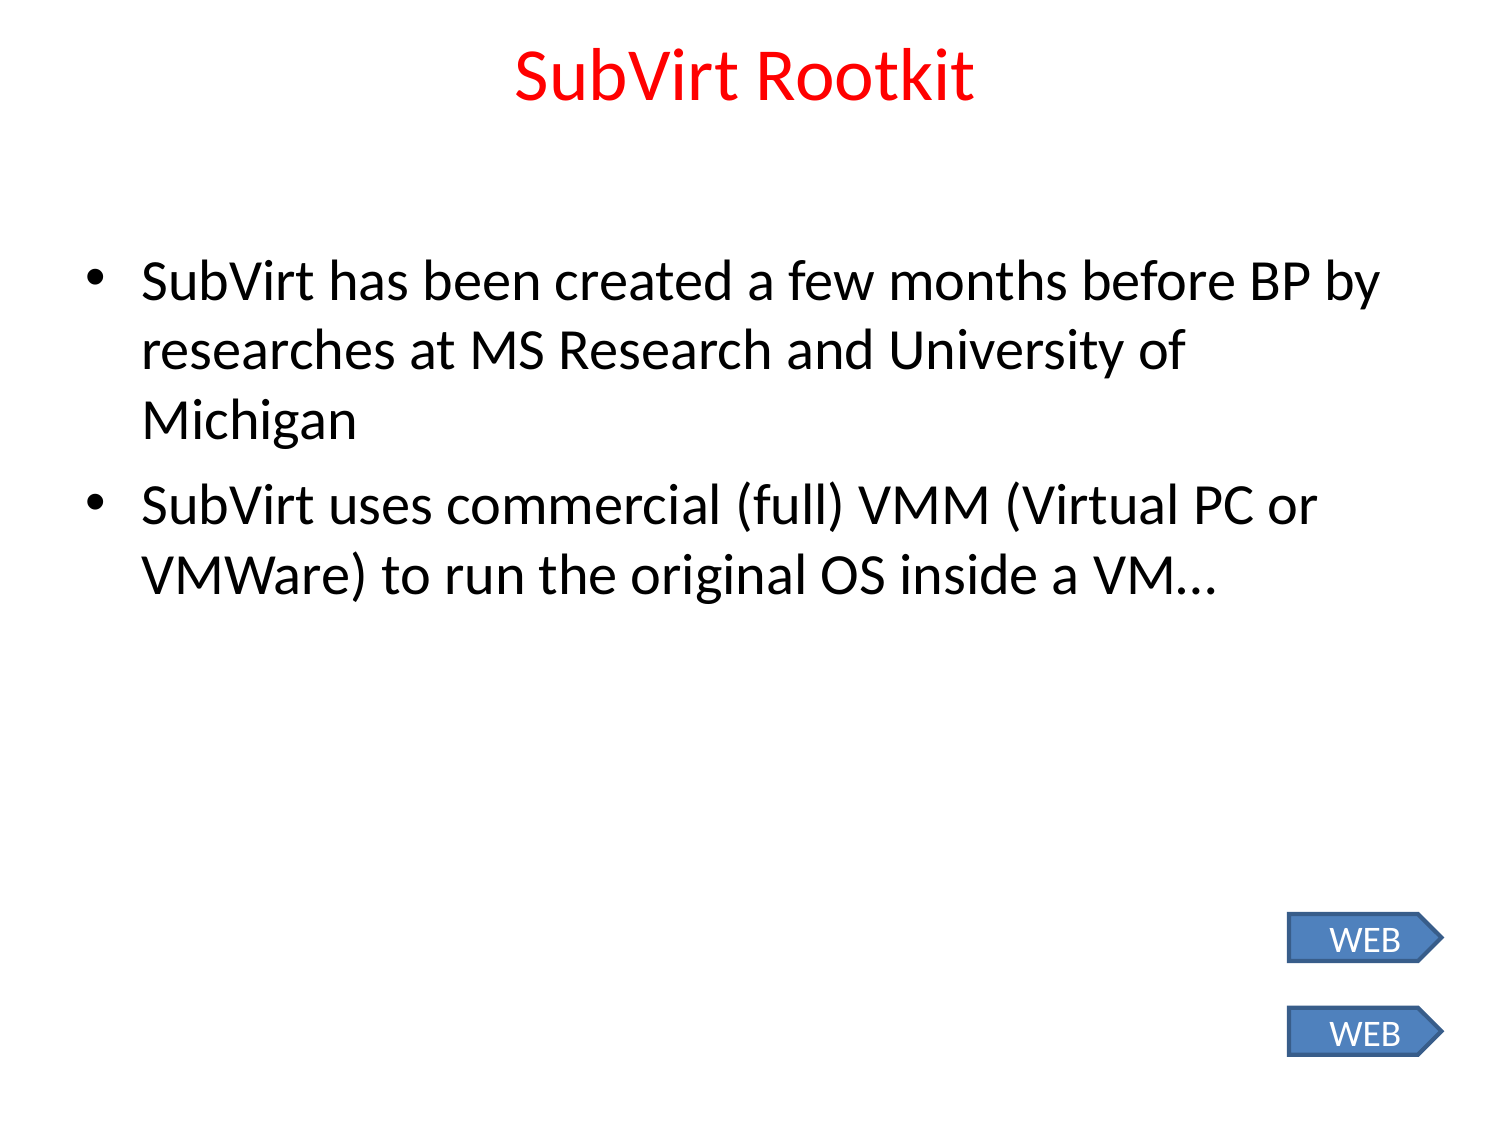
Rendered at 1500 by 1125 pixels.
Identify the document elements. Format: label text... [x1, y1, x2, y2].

text_box WEB [1289, 914, 1442, 962]
text_box WEB [1289, 1007, 1442, 1055]
list SubVirt has been created a few months before BP by researches at MS Research and University of Michigan SubVirt uses commercial (full) VMM (Virtual PC or VMWare) to run the original OS inside a VM… [70, 234, 1421, 977]
title SubVirt Rootkit [70, 0, 1421, 141]
